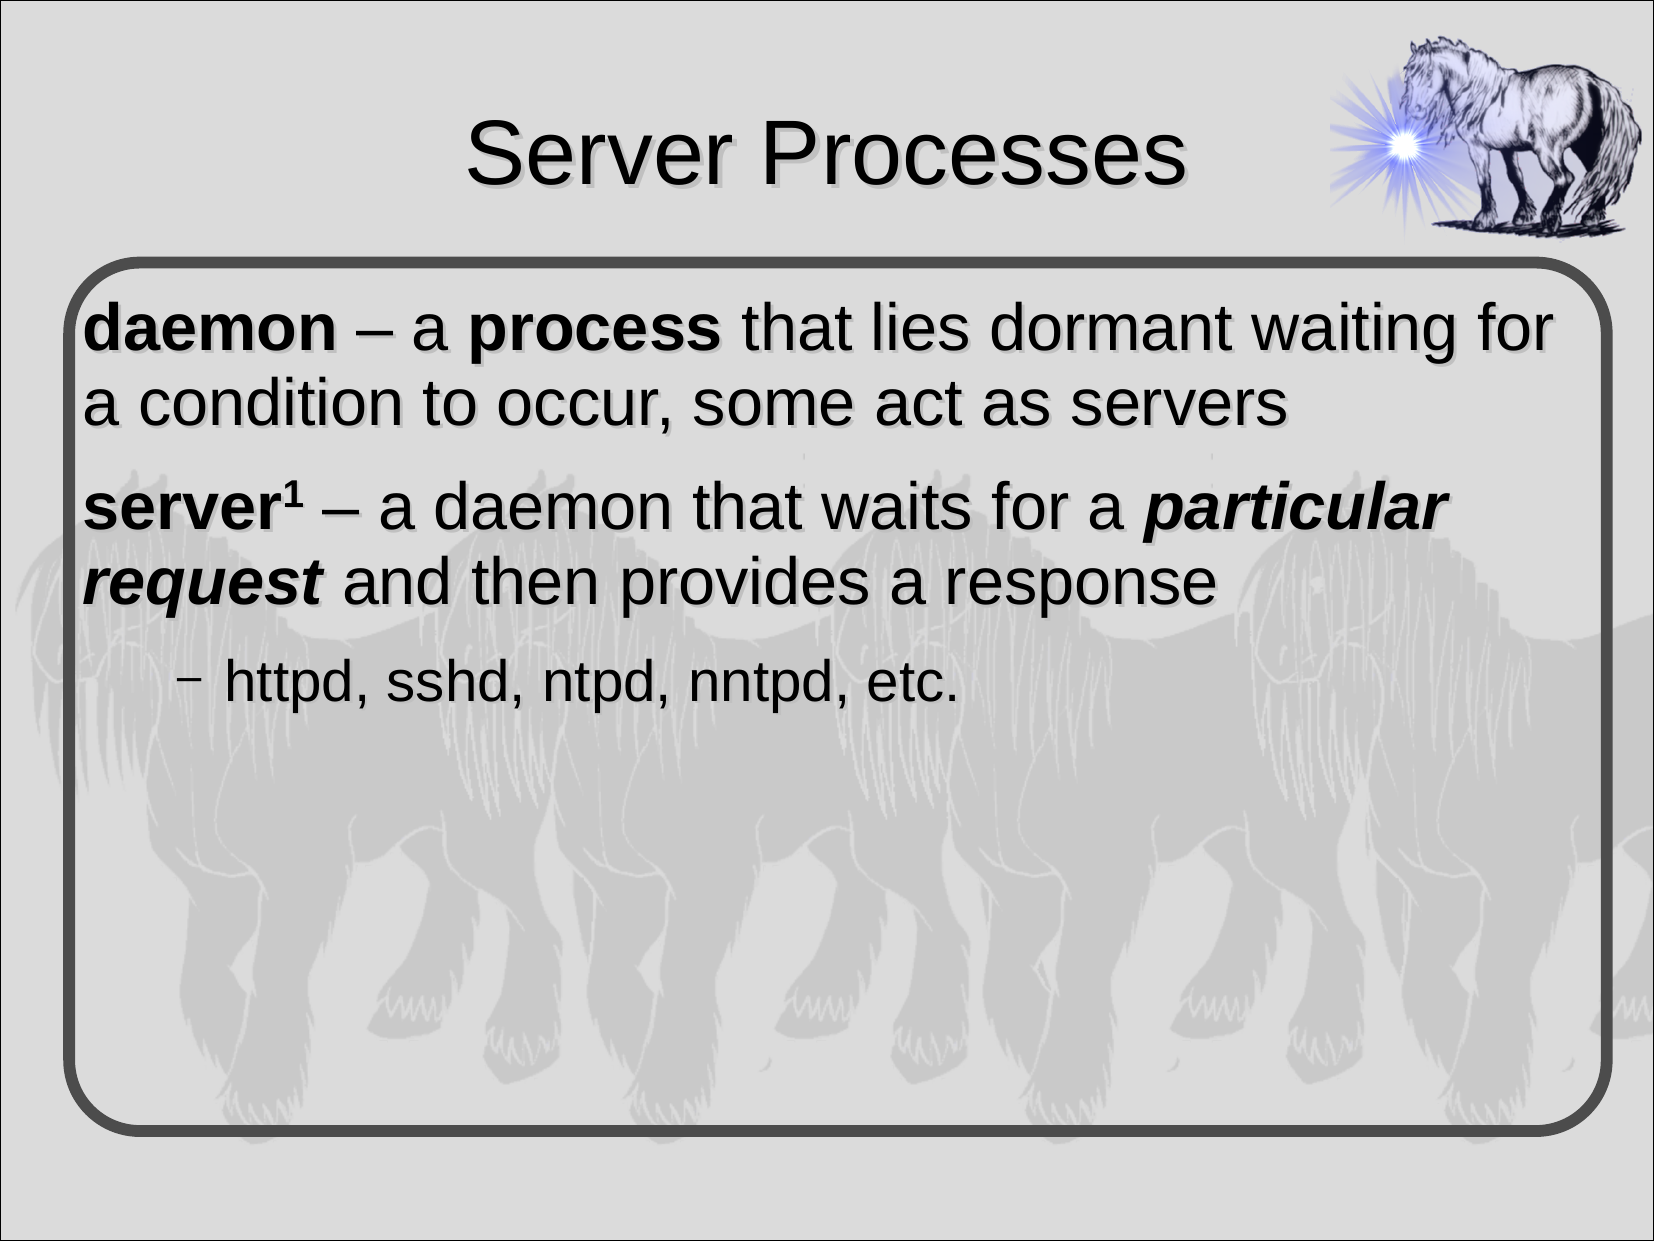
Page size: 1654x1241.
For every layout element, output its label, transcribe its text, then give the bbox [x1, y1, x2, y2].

list daemon – a process that lies dormant waiting for a condition to occur, some act as servers server1 – a daemon that waits for a particular request and then provides a response httpd, sshd, ntpd, nntpd, etc. [82, 290, 1571, 1109]
title Server Processes [82, 49, 1571, 257]
picture [1330, 8, 1645, 245]
